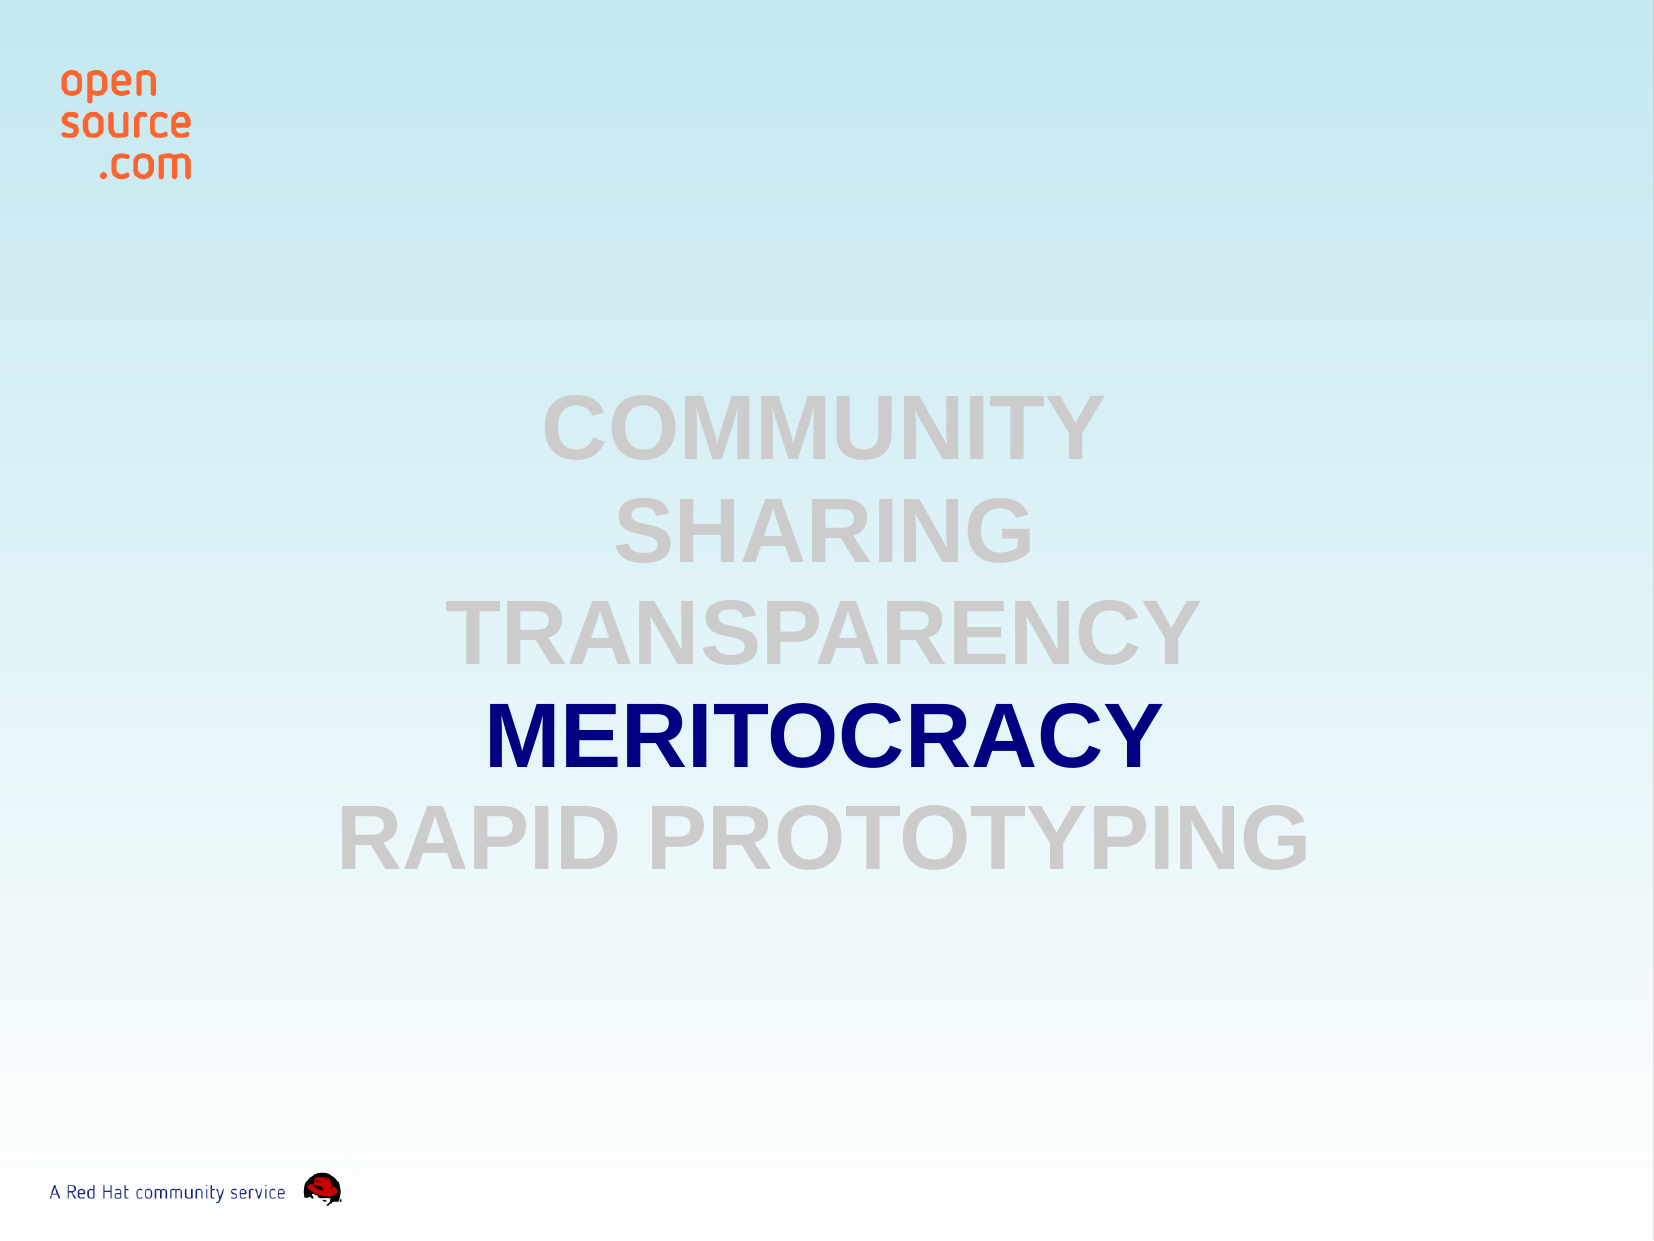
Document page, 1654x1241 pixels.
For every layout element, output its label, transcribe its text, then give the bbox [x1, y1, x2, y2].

picture [0, 0, 1654, 1241]
text_box COMMUNITY SHARING TRANSPARENCY MERITOCRACY RAPID PROTOTYPING [80, 103, 1569, 1163]
